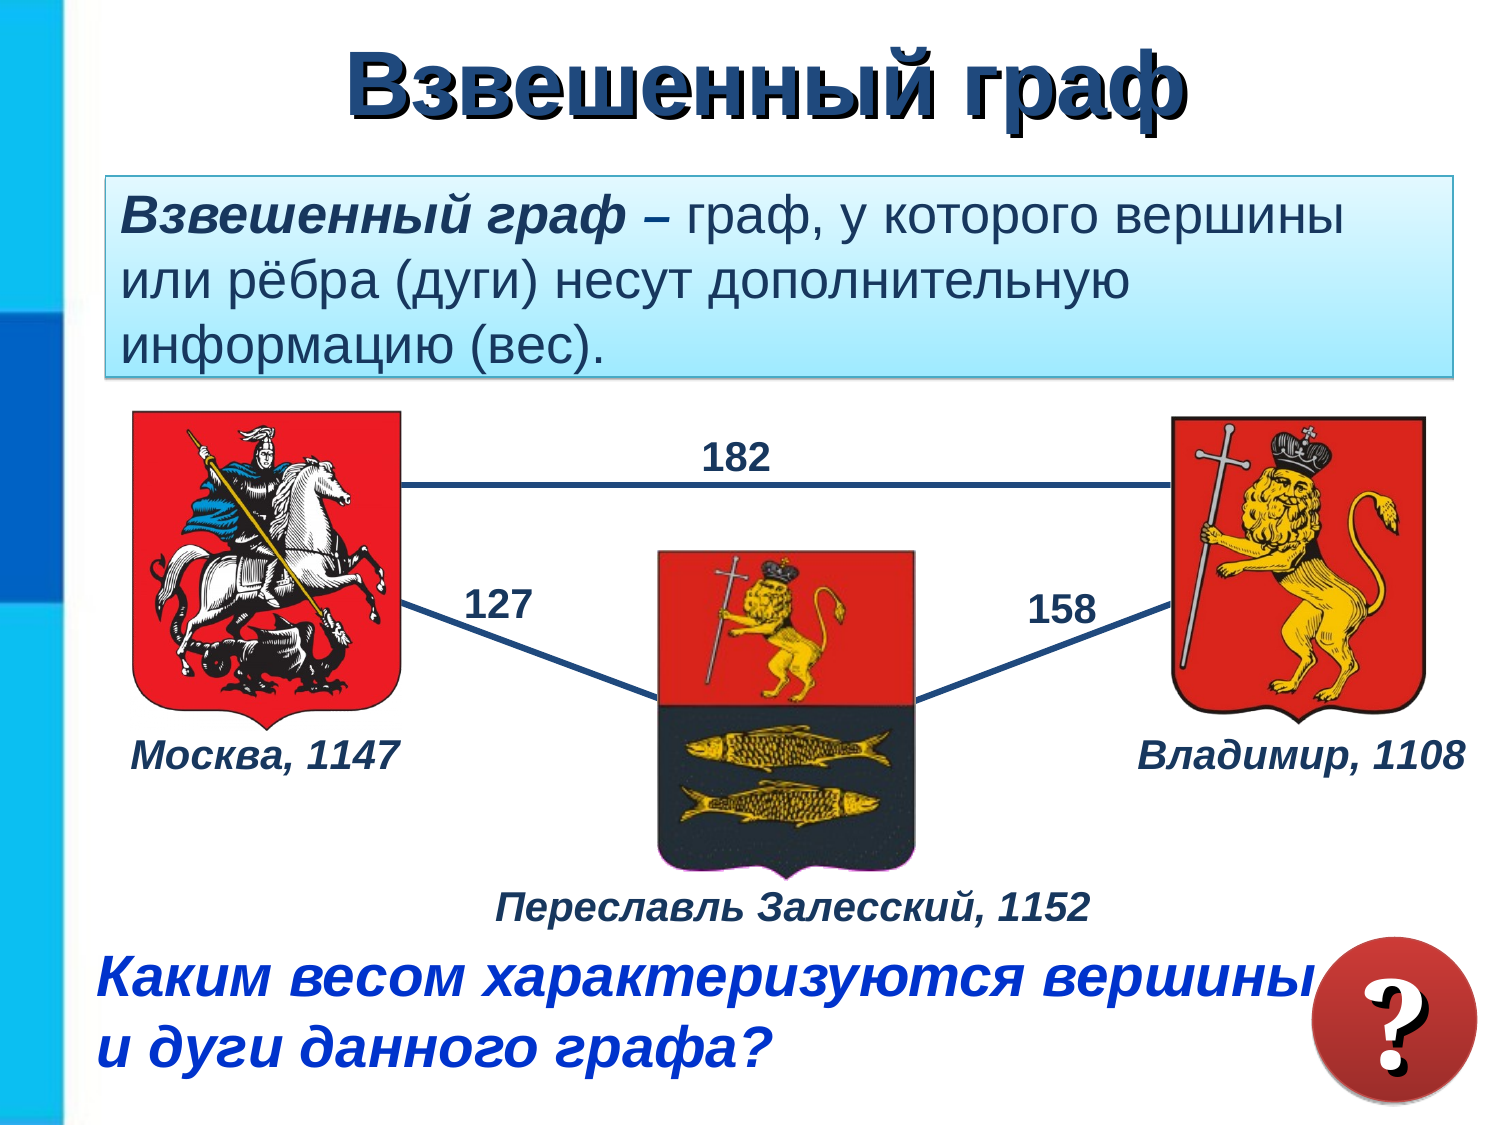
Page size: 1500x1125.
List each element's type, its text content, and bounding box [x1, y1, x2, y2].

title Взвешенный граф – граф, у которого вершины или рёбра (дуги) несут дополнительную информацию (вес). [105, 175, 1454, 378]
text_box ? [1312, 937, 1477, 1102]
text_box 127 [449, 569, 657, 636]
picture [0, 0, 1500, 1125]
text_box Москва, 1147 [73, 720, 458, 786]
text_box Владимир, 1108 [1113, 720, 1491, 786]
text_box Переславль Залесский, 1152 [424, 872, 1162, 938]
list Каким весом характеризуются вершины и дуги данного графа? [81, 940, 1348, 1090]
text_box 182 [686, 421, 900, 488]
text_box 158 [916, 574, 1112, 640]
text_box Взвешенный граф [105, 15, 1454, 142]
